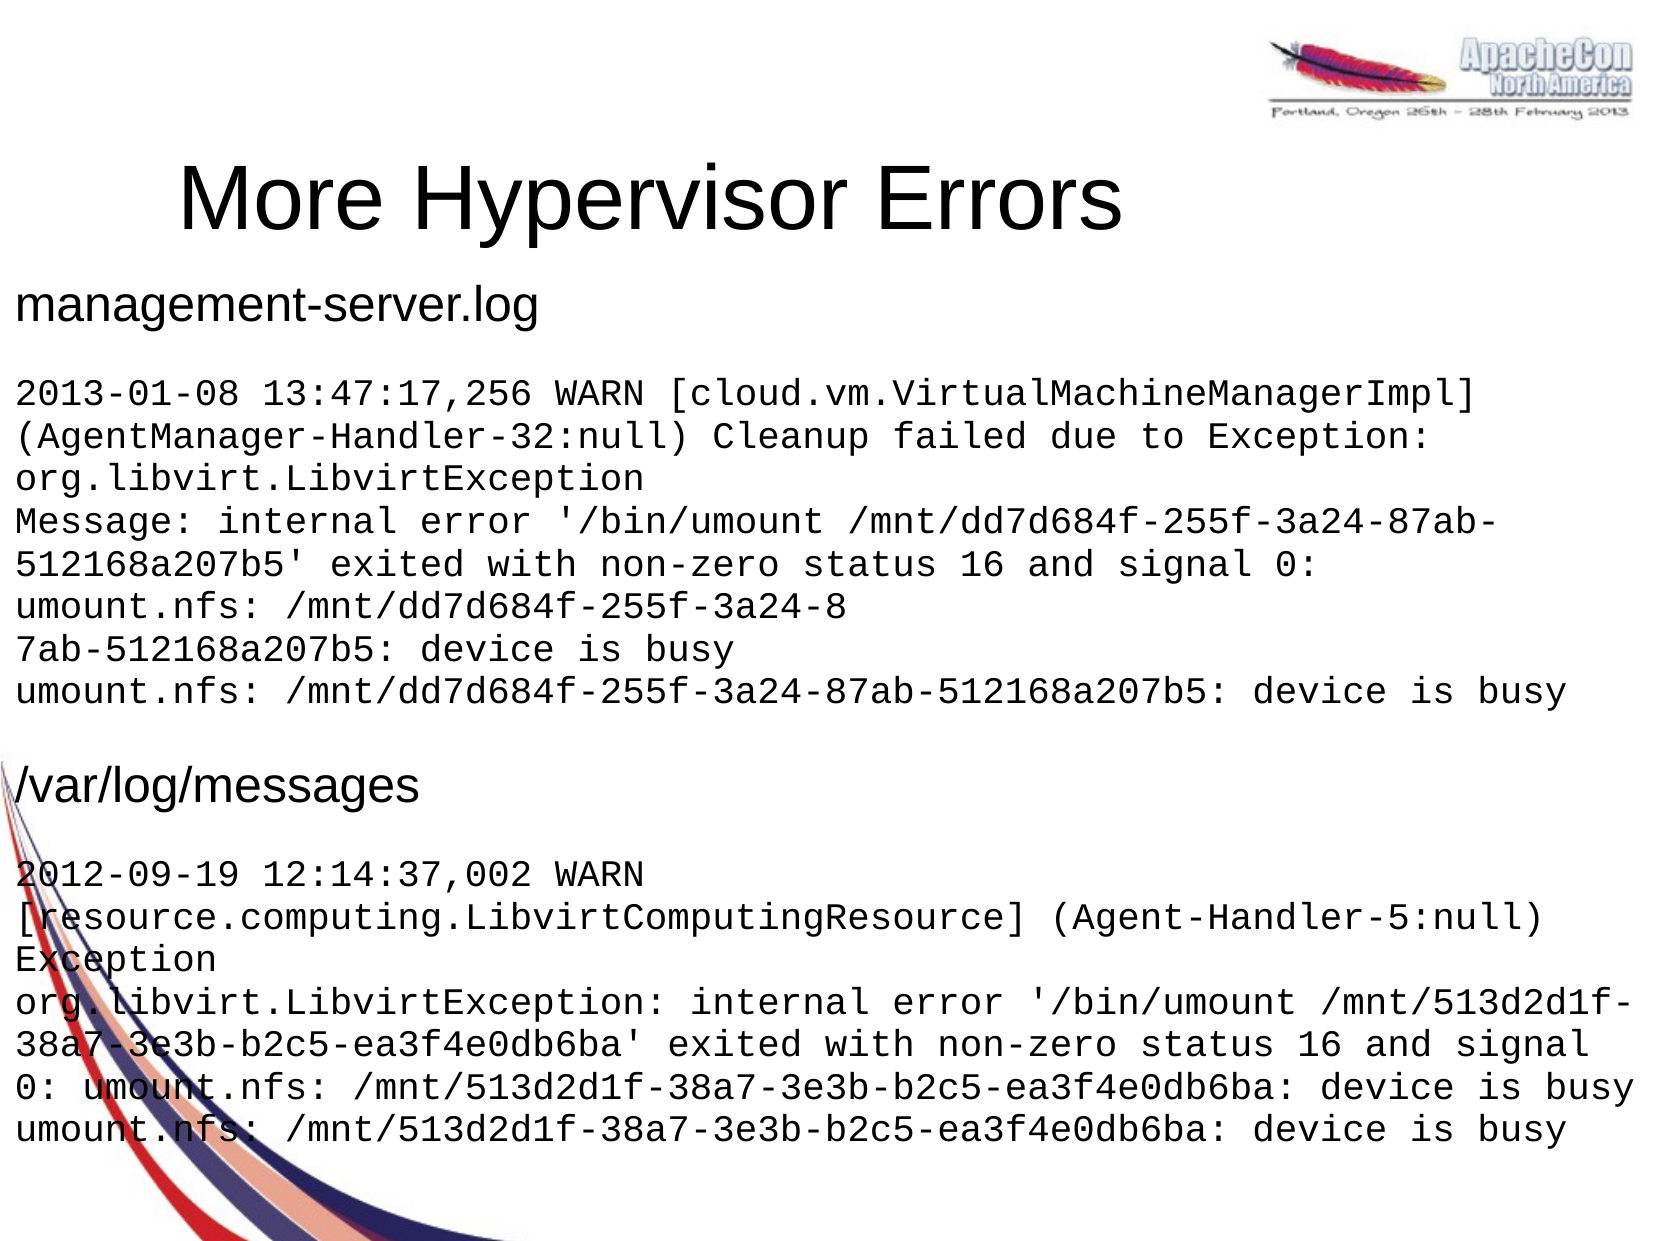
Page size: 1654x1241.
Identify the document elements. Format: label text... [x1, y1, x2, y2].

title More Hypervisor Errors [177, 141, 1536, 254]
picture [0, 1152, 1654, 1241]
picture [0, 0, 1654, 268]
text_box management-server.log 2013-01-08 13:47:17,256 WARN [cloud.vm.VirtualMachineManagerImpl] (AgentManager-Handler-32:null) Cleanup failed due to Exception: org.libvirt.LibvirtException Message: internal error '/bin/umount /mnt/dd7d684f-255f-3a24-87ab-512168a207b5' exited with non-zero status 16 and signal 0: umount.nfs: /mnt/dd7d684f-255f-3a24-8 7ab-512168a207b5: device is busy umount.nfs: /mnt/dd7d684f-255f-3a24-87ab-512168a207b5: device is busy /var/log/messages 2012-09-19 12:14:37,002 WARN [resource.computing.LibvirtComputingResource] (Agent-Handler-5:null) Exception org.libvirt.LibvirtException: internal error '/bin/umount /mnt/513d2d1f-38a7-3e3b-b2c5-ea3f4e0db6ba' exited with non-zero status 16 and signal 0: umount.nfs: /mnt/513d2d1f-38a7-3e3b-b2c5-ea3f4e0db6ba: device is busy umount.nfs: /mnt/513d2d1f-38a7-3e3b-b2c5-ea3f4e0db6ba: device is busy [0, 268, 1654, 1152]
